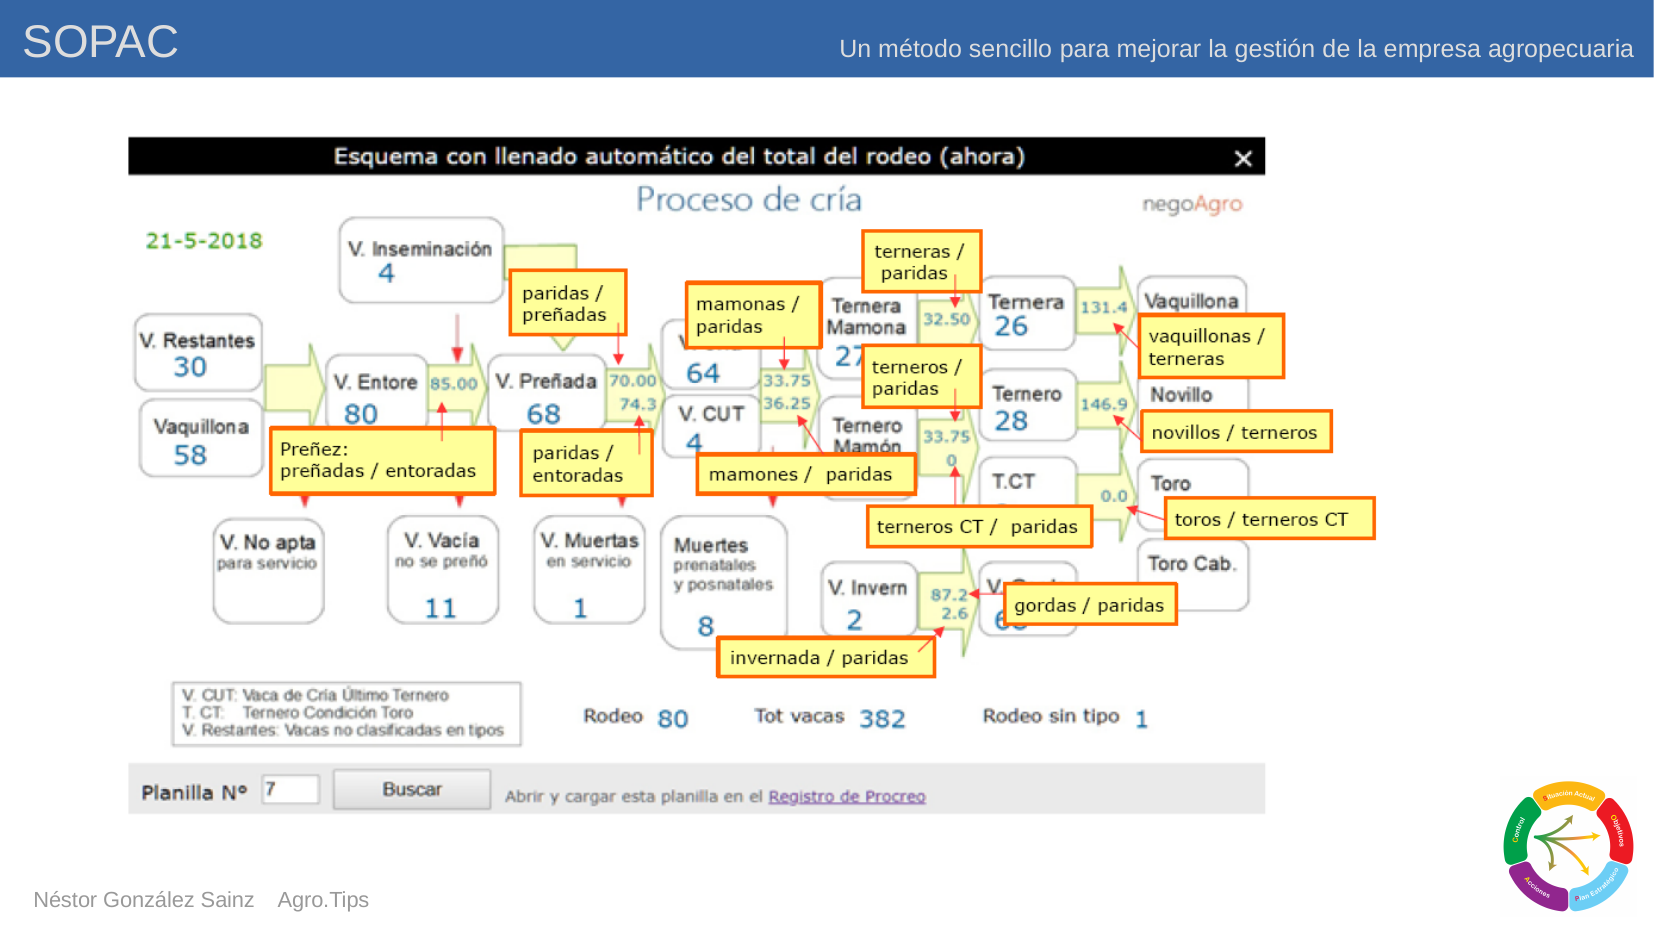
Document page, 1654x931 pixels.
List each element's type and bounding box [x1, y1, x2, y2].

picture [1500, 776, 1637, 917]
picture [113, 122, 1388, 826]
